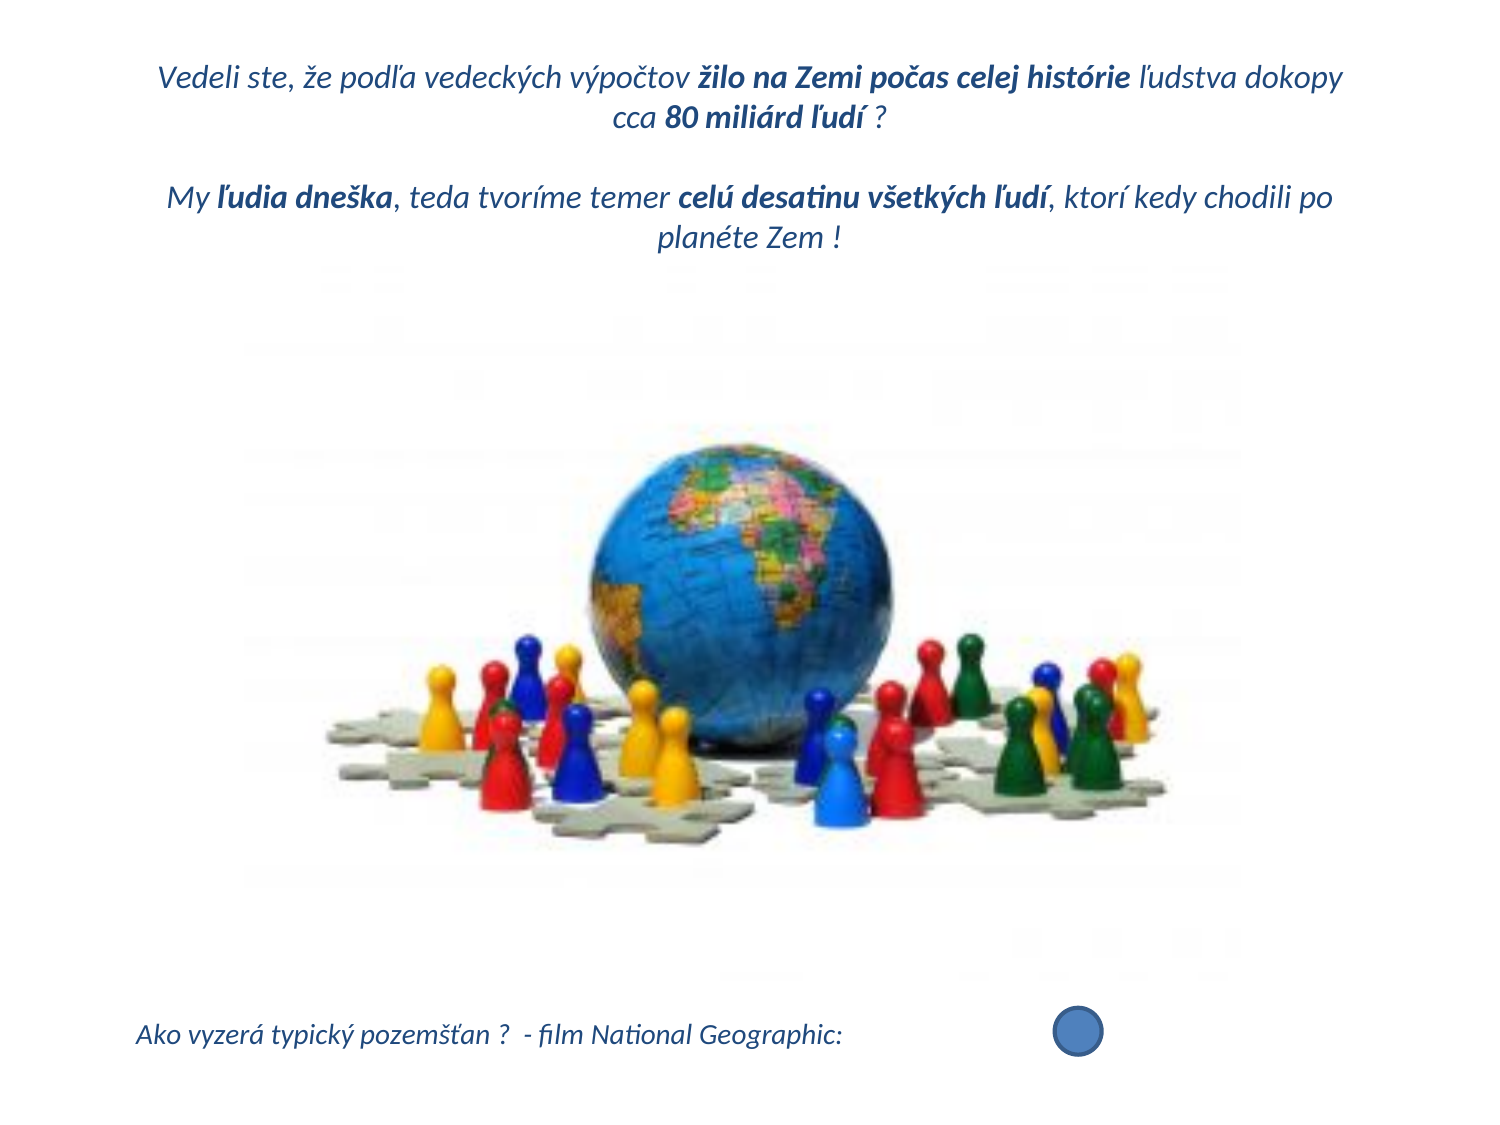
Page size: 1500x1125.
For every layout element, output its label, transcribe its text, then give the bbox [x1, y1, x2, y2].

text_box [1054, 1007, 1102, 1055]
picture [244, 266, 1241, 981]
text_box Vedeli ste, že podľa vedeckých výpočtov žilo na Zemi počas celej histórie ľudstva dokopy cca 80 miliárd ľudí ? My ľudia dneška, teda tvoríme temer celú desatinu všetkých ľudí, ktorí kedy chodili po planéte Zem ! [117, 47, 1383, 263]
text_box Ako vyzerá typický pozemšťan ? - film National Geographic: [121, 1007, 1306, 1059]
